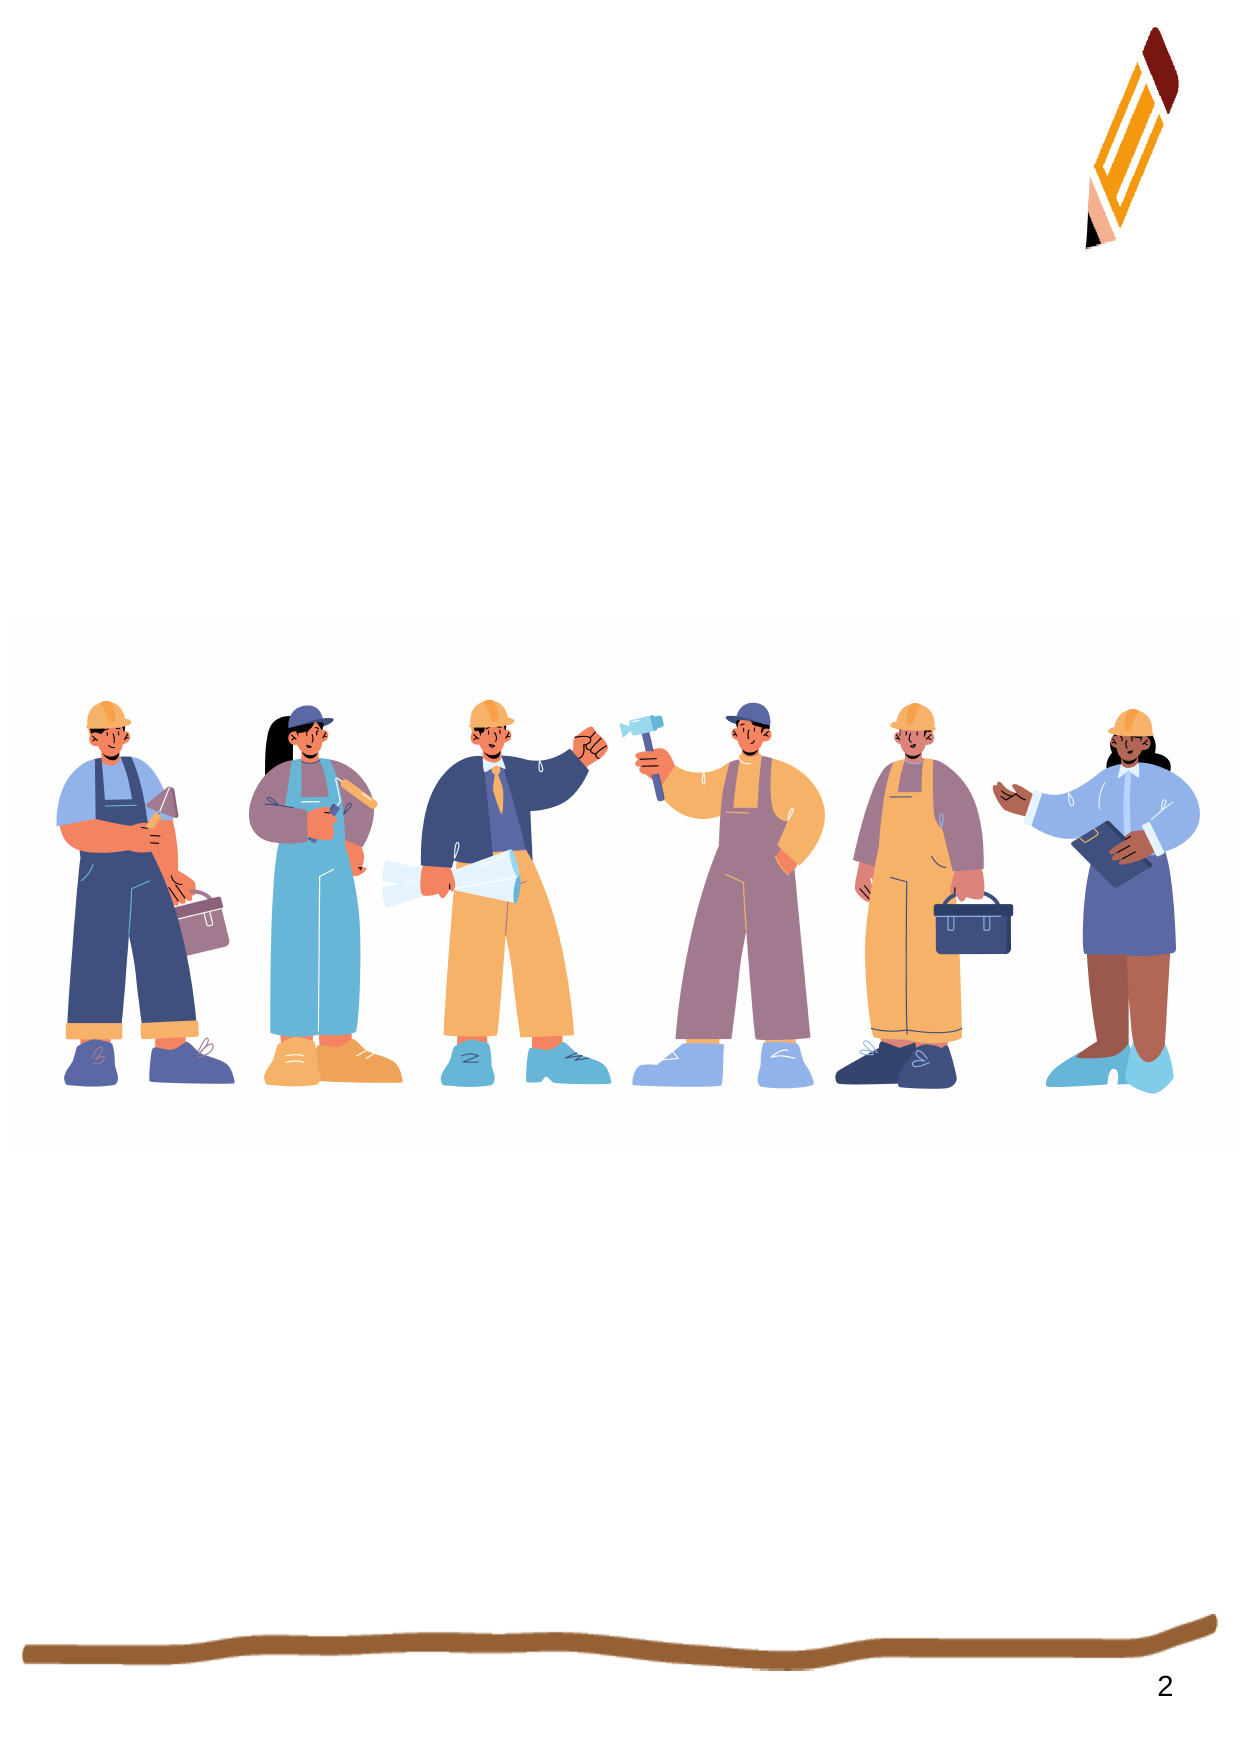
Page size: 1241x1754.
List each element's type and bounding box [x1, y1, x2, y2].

picture [22, 1614, 1218, 1671]
picture [1085, 27, 1179, 251]
picture [8, 614, 1241, 1154]
